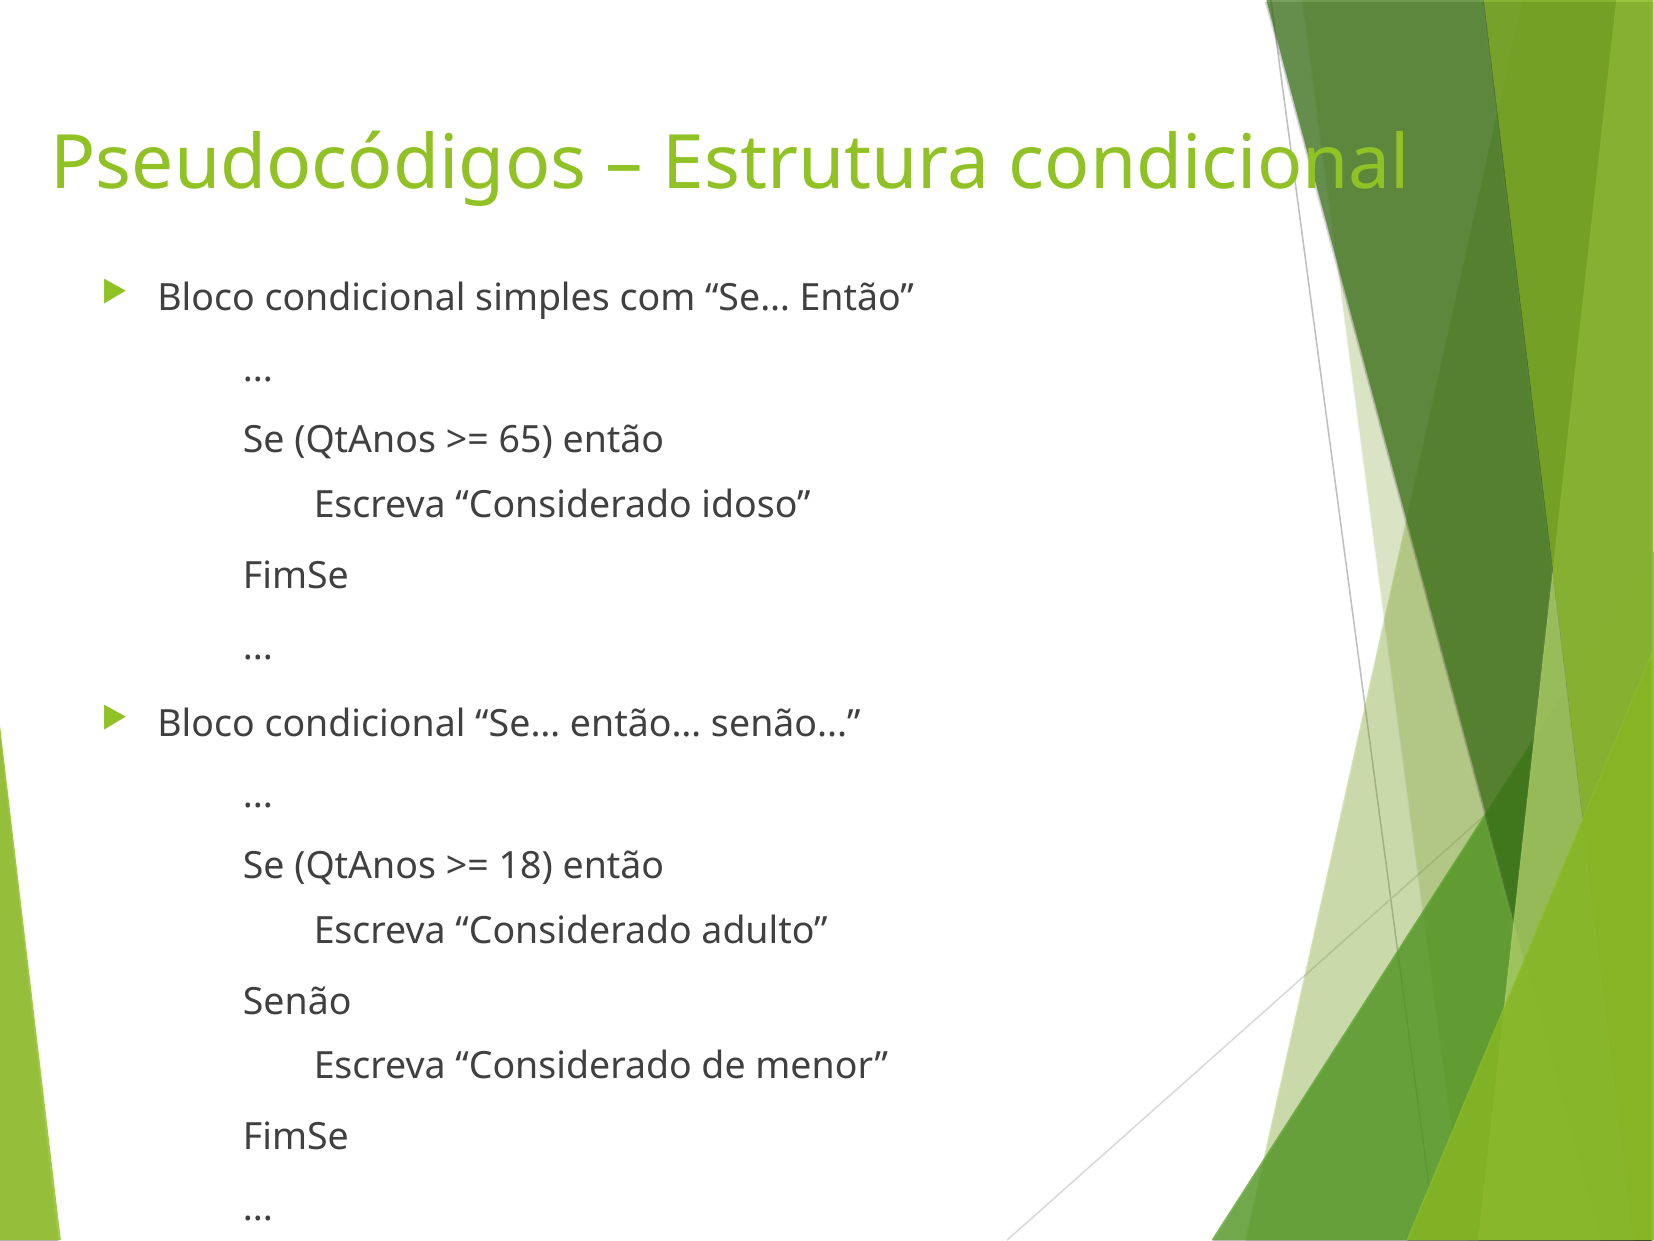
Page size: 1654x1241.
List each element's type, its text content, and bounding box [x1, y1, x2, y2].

list Bloco condicional simples com “Se… Então” ... Se (QtAnos >= 65) então Escreva “Considerado idoso” FimSe ... Bloco condicional “Se… então… senão...” ... Se (QtAnos >= 18) então Escreva “Considerado adulto” Senão Escreva “Considerado de menor” FimSe ... [86, 265, 1654, 1102]
title Pseudocódigos – Estrutura condicional [35, 106, 1598, 346]
